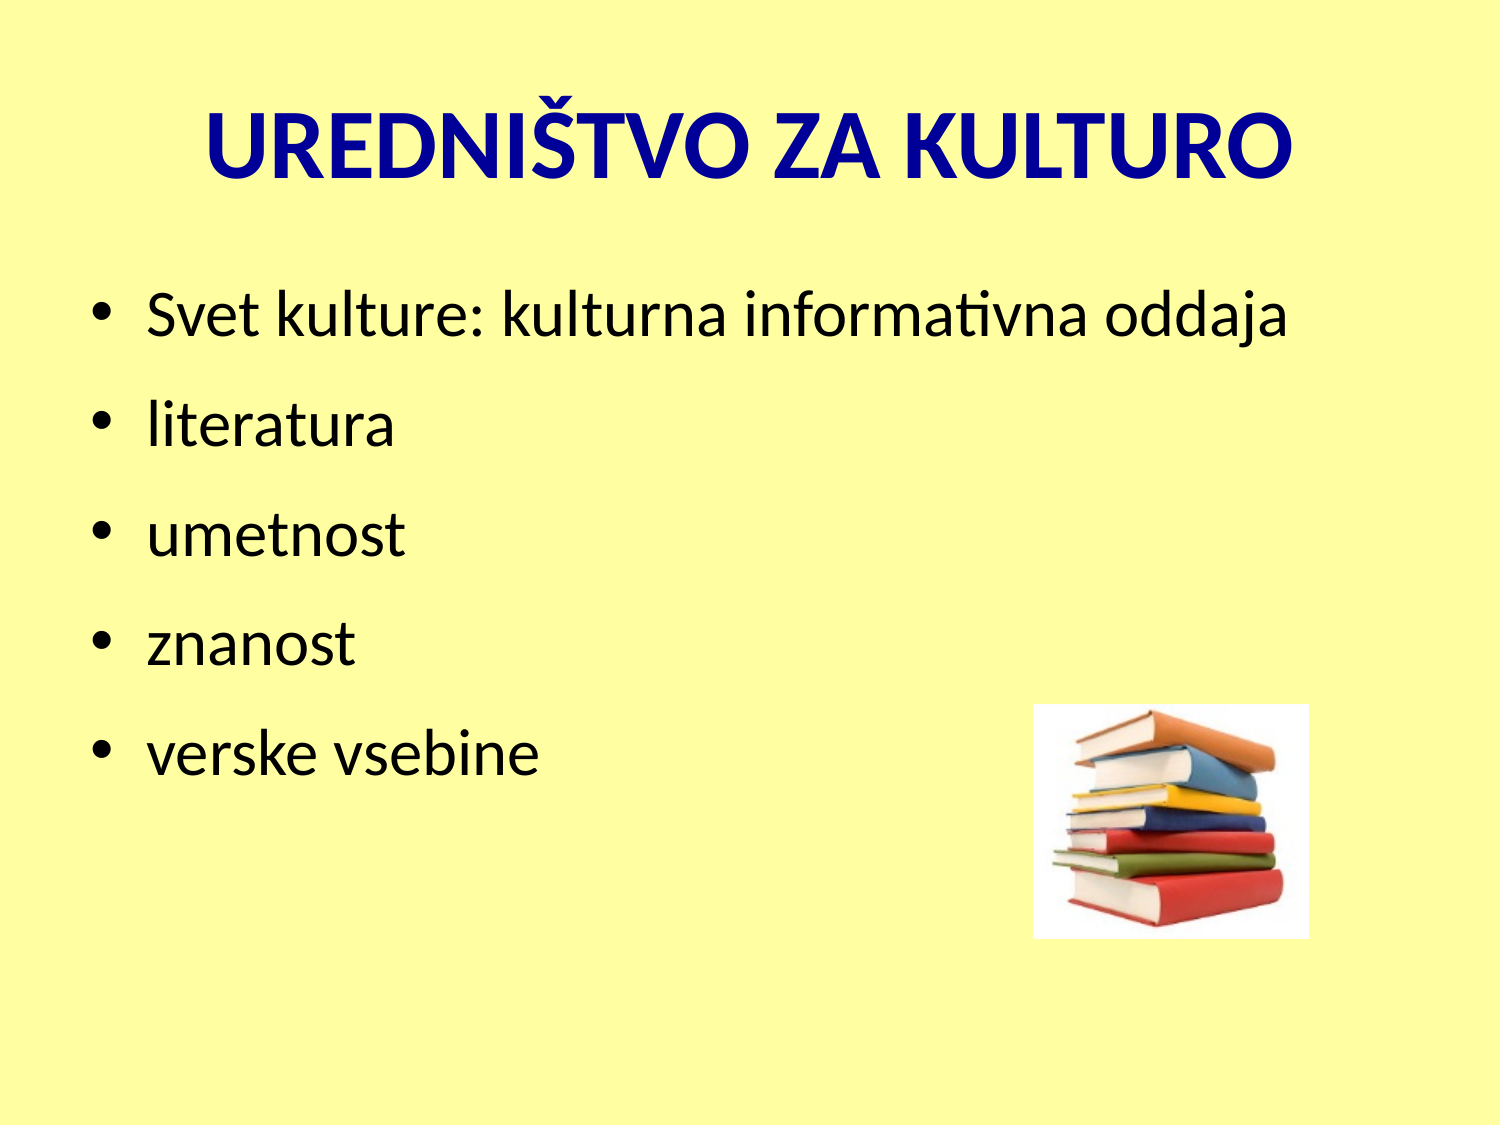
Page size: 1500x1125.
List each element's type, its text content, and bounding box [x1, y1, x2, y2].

picture [1033, 704, 1309, 939]
list Svet kulture: kulturna informativna oddaja literatura umetnost znanost verske vsebine [75, 262, 1425, 1005]
title UREDNIŠTVO ZA KULTURO [75, 45, 1425, 233]
